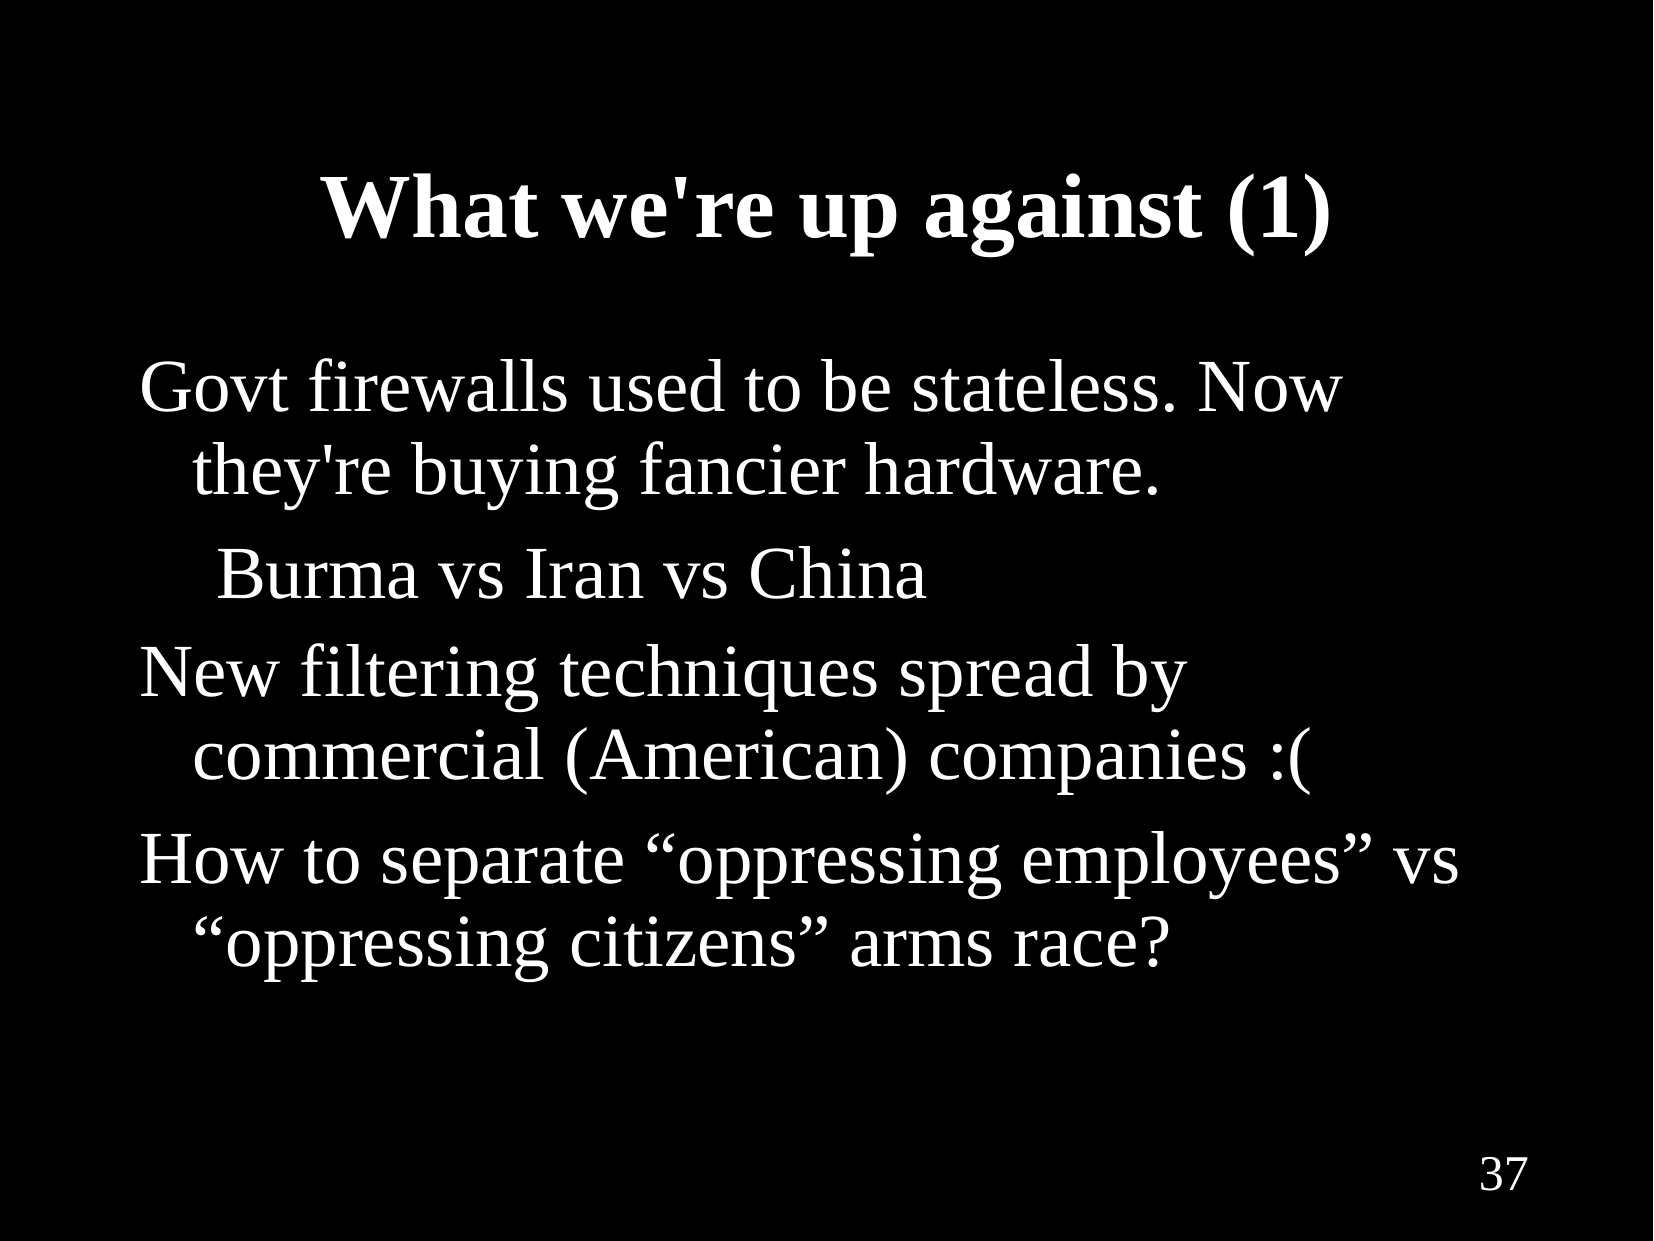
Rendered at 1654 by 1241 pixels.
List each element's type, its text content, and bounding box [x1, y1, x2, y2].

title What we're up against (1) [121, 102, 1534, 311]
list Govt firewalls used to be stateless. Now they're buying fancier hardware. Burma vs Iran vs China New filtering techniques spread by commercial (American) companies :( How to separate “oppressing employees” vs “oppressing citizens” arms race? [121, 344, 1534, 1207]
